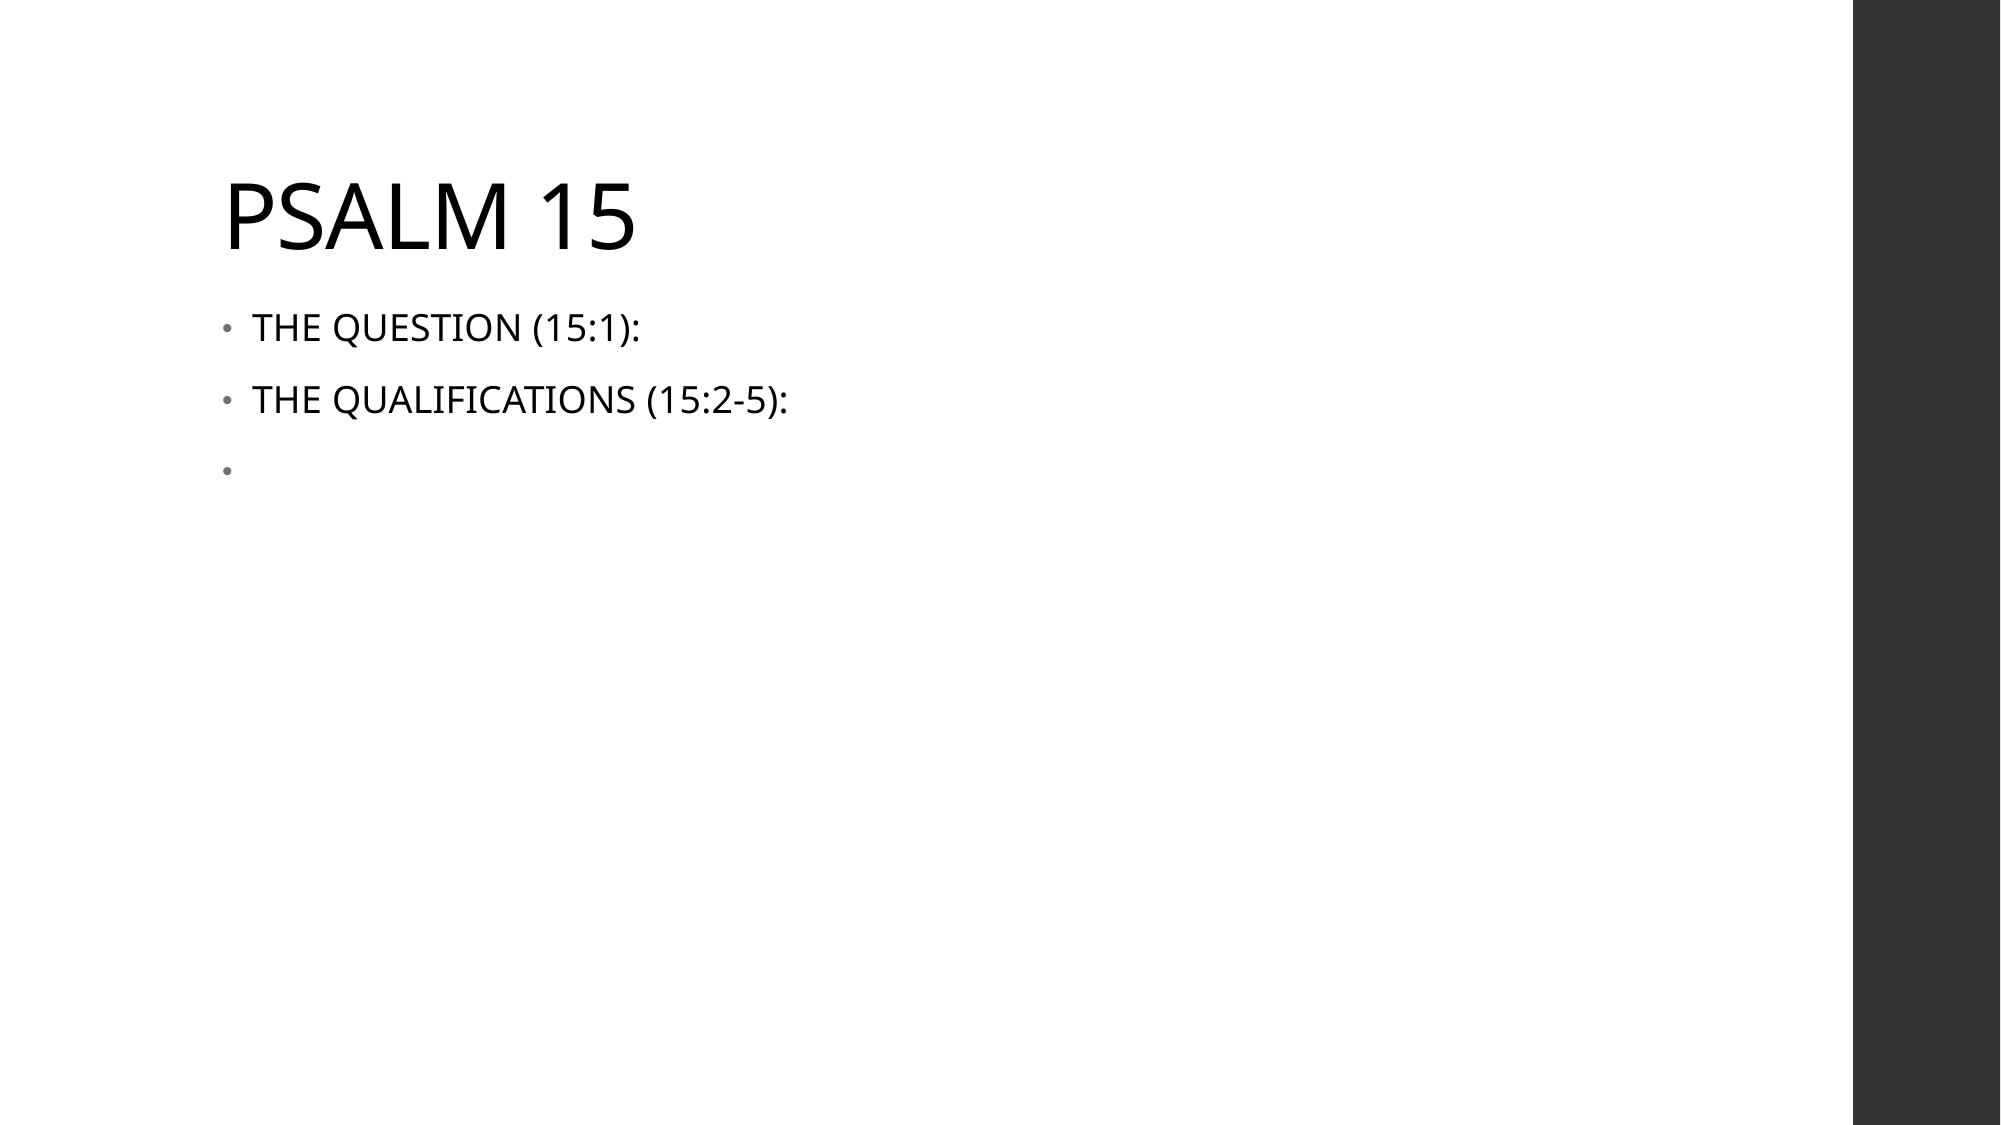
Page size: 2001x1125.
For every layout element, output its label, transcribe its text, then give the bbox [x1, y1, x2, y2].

list THE QUESTION (15:1): THE QUALIFICATIONS (15:2-5): [206, 299, 1617, 1014]
title PSALM 15 [206, 60, 1797, 278]
